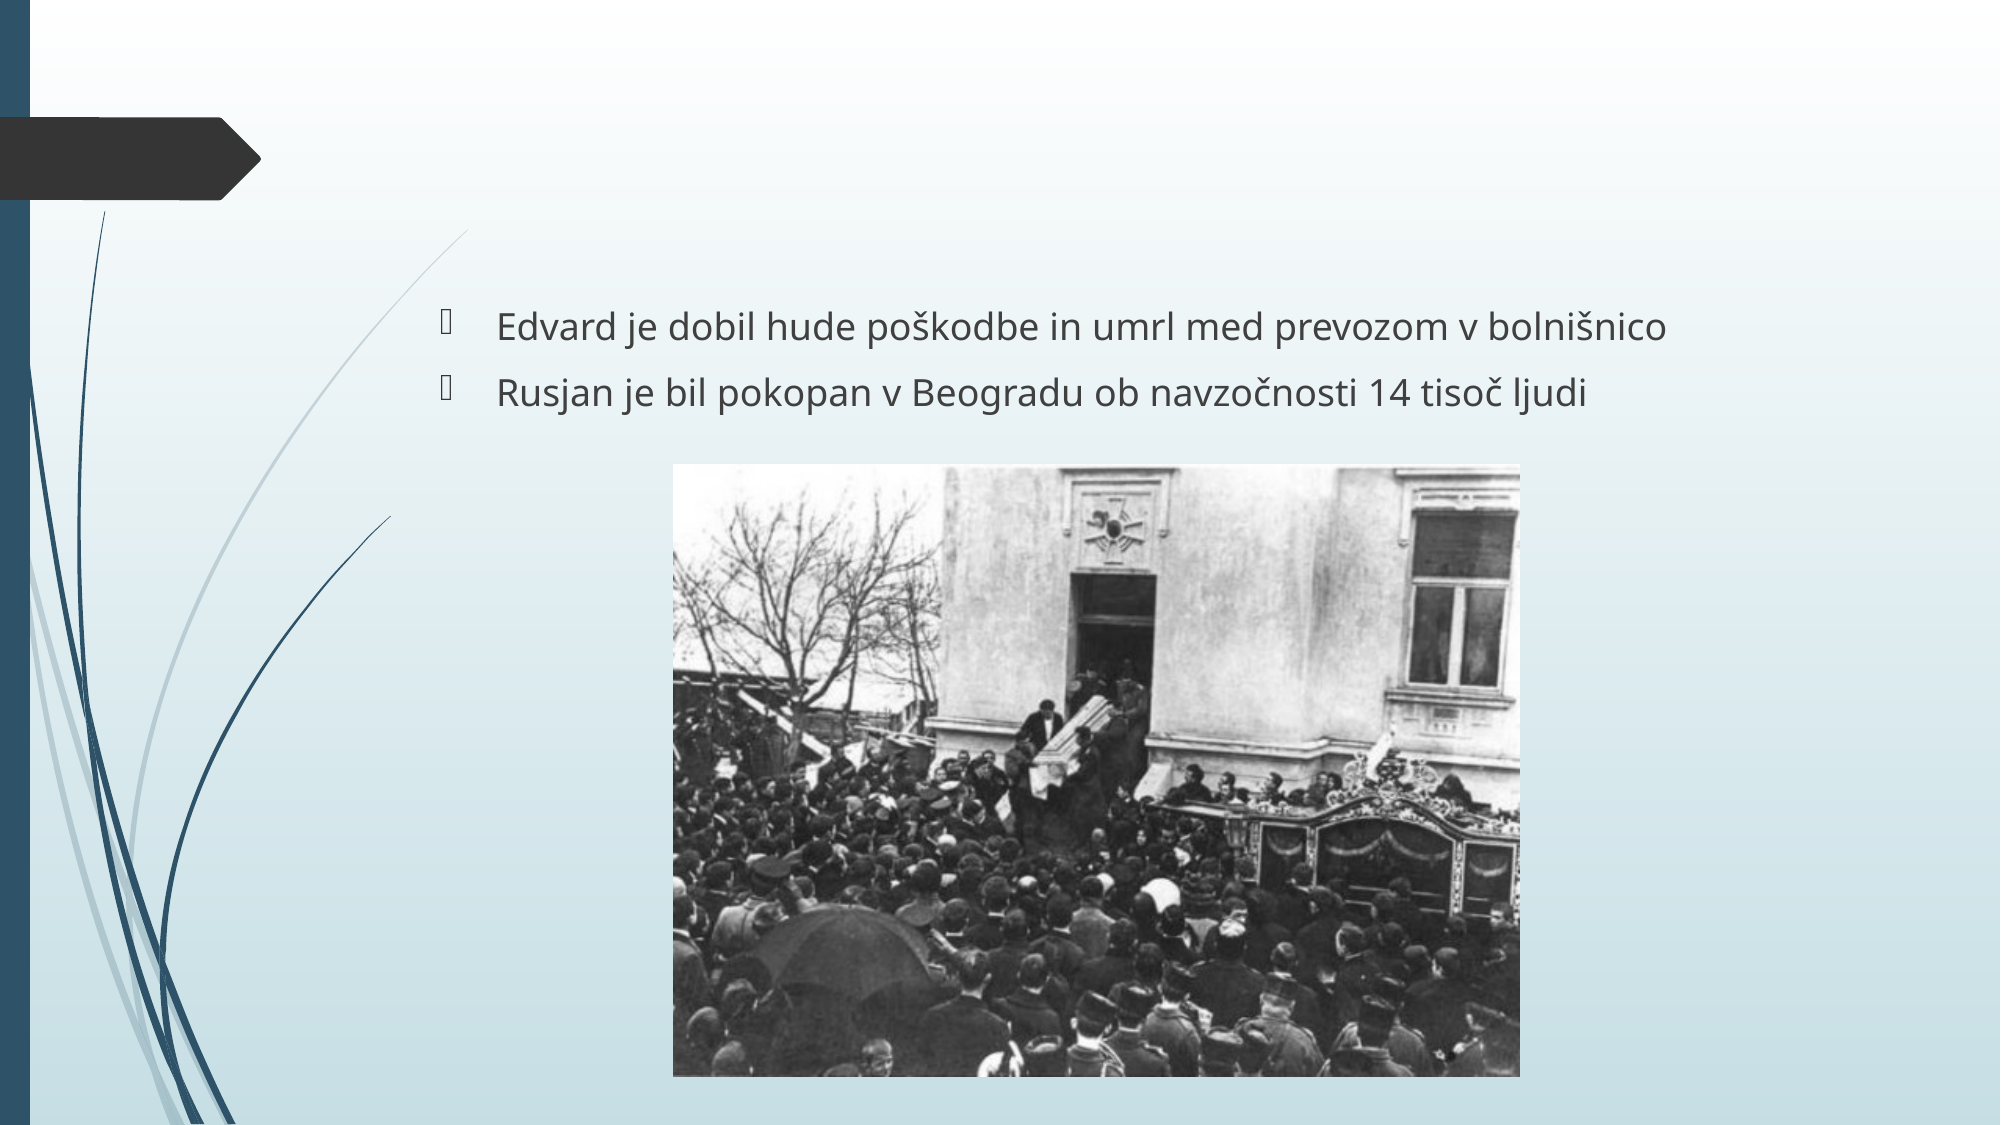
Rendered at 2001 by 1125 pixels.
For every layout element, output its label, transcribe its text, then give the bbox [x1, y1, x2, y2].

picture [673, 464, 1520, 1077]
list Edvard je dobil hude poškodbe in umrl med prevozom v bolnišnico Rusjan je bil pokopan v Beogradu ob navzočnosti 14 tisoč ljudi [424, 295, 1888, 970]
